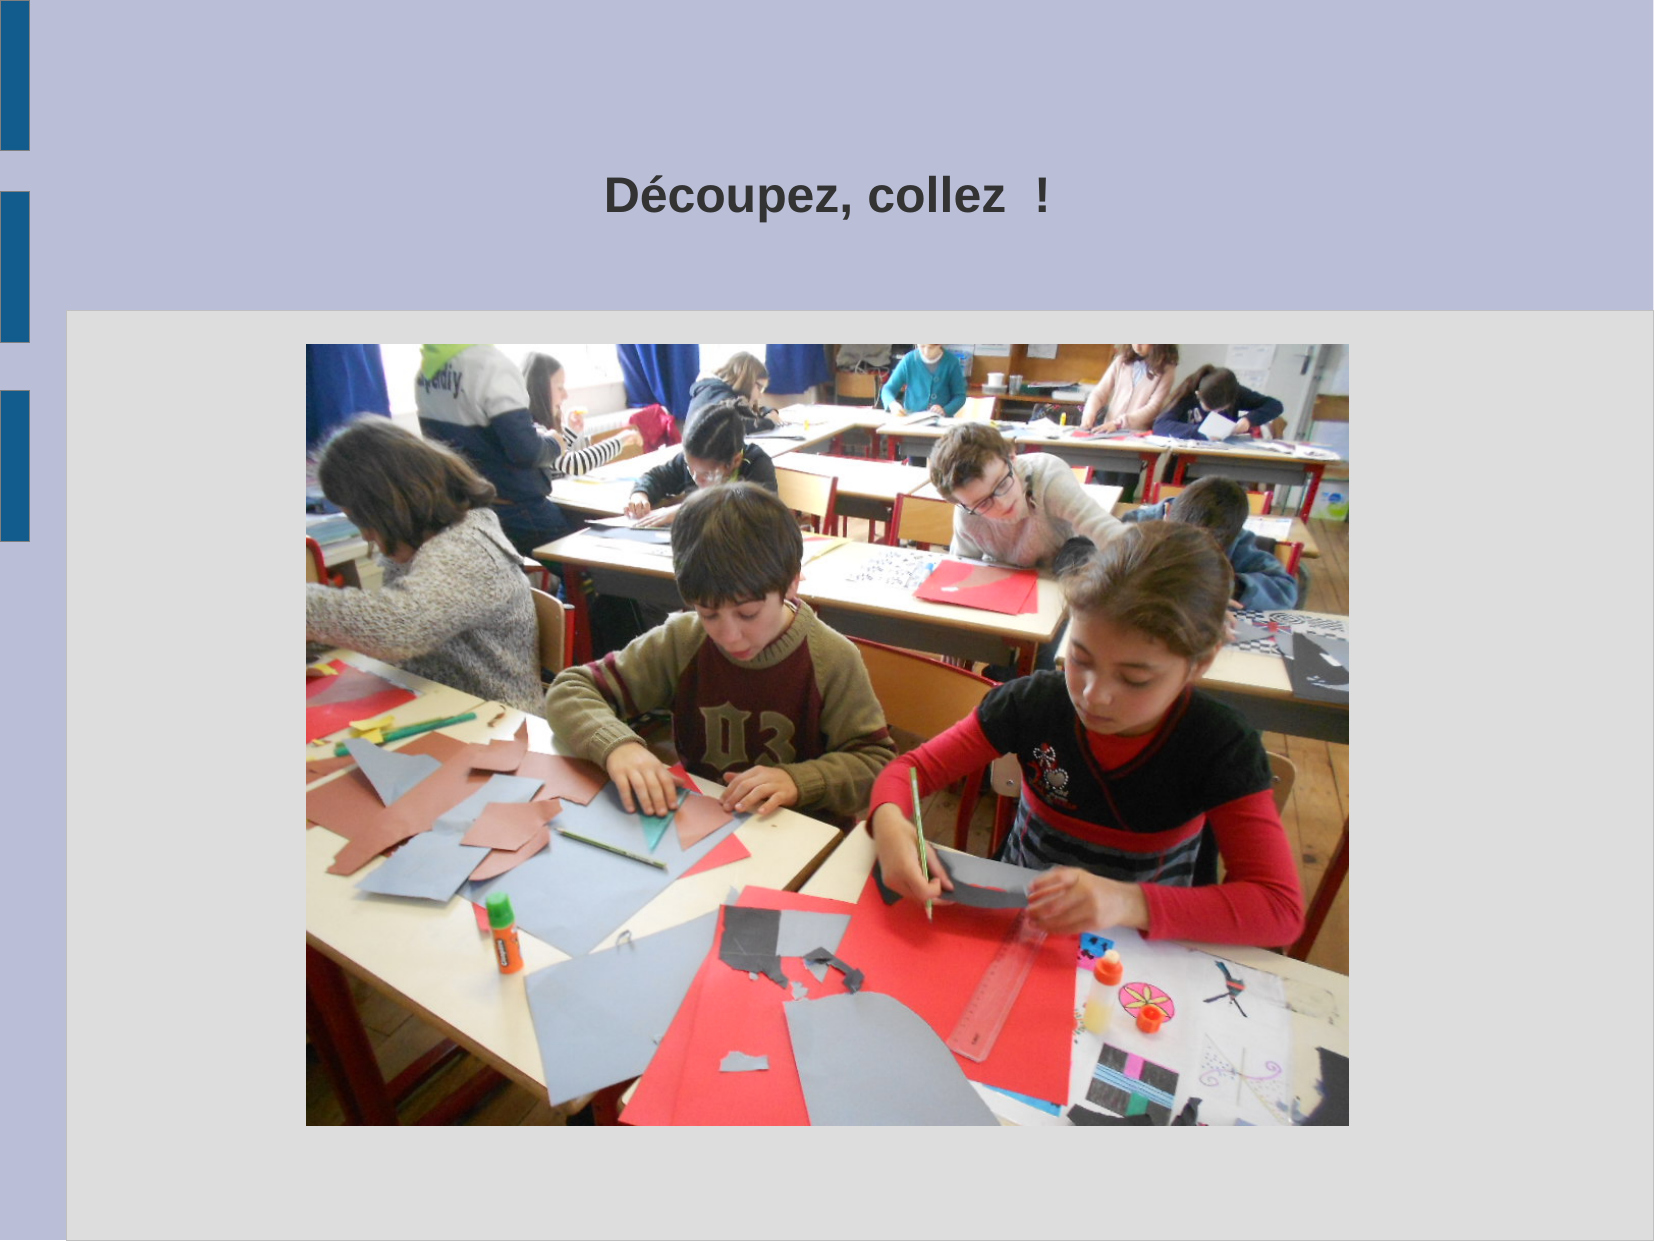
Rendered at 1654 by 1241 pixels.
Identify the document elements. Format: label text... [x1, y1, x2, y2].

picture [306, 344, 1349, 1126]
title Découpez, collez ! [121, 91, 1534, 299]
